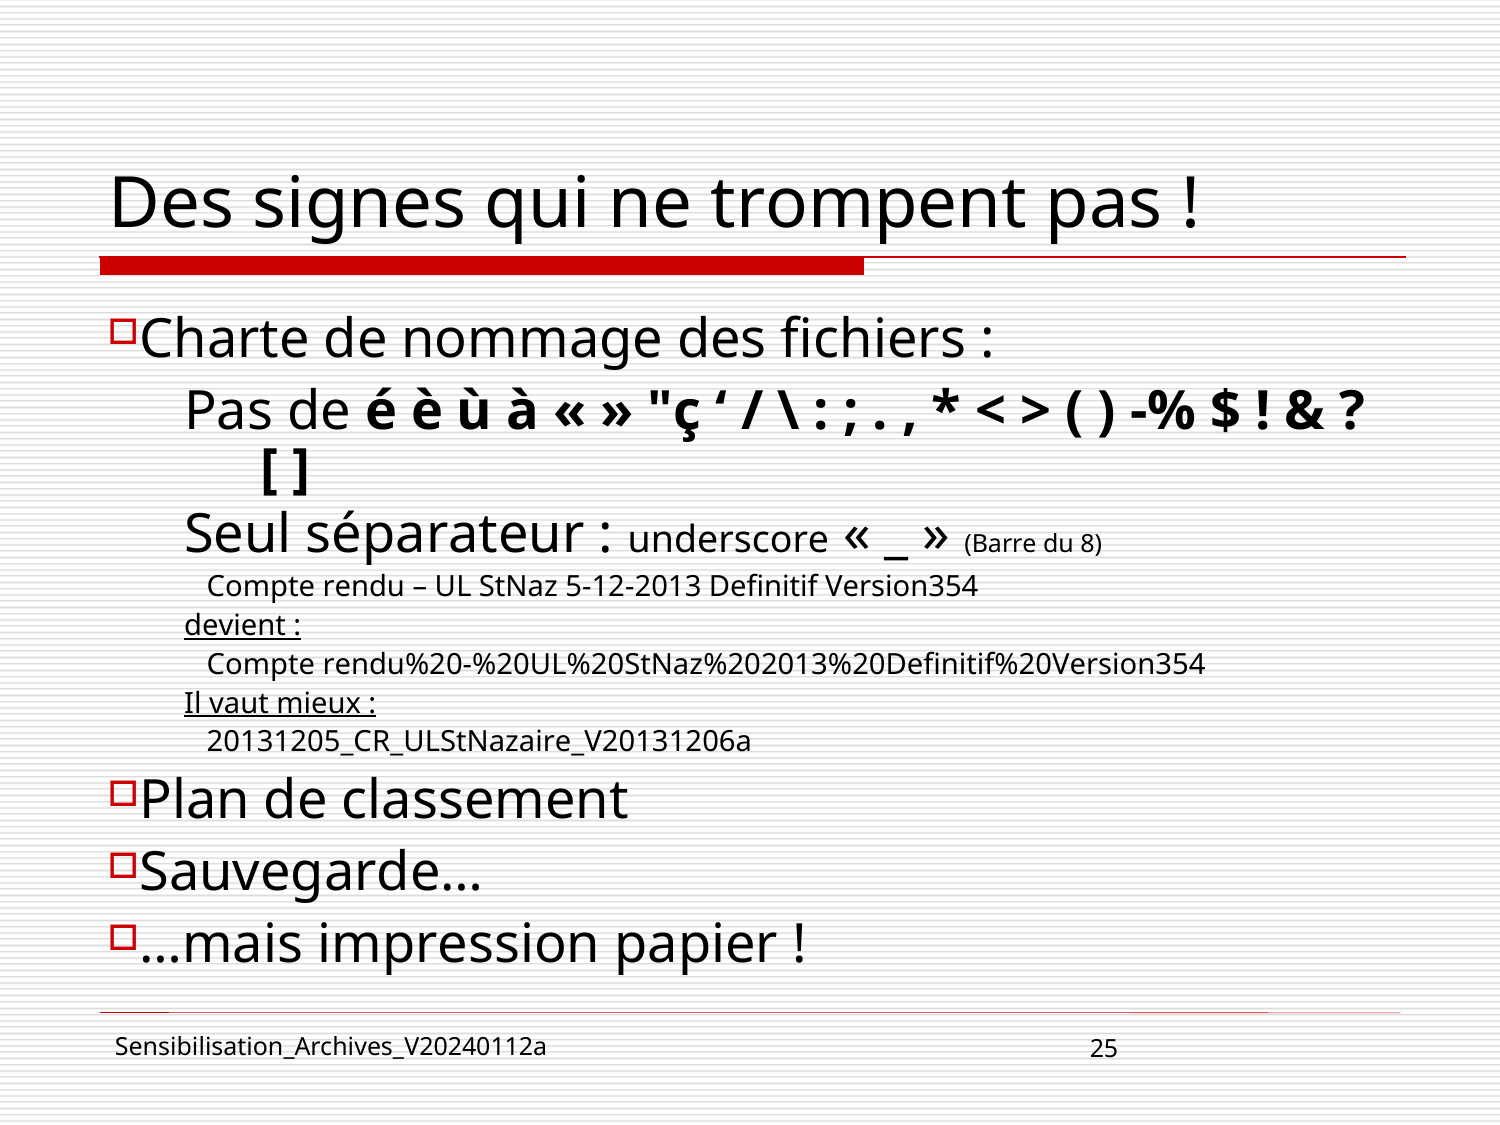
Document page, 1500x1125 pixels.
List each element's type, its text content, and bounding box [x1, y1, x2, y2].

text_box Sensibilisation_Archives_V20240112a [100, 1023, 989, 1101]
list Charte de nommage des fichiers : Pas de é è ù à « » "ç ‘ / \ : ; . , * < > ( ) -% $ ! & ? [ ] Seul séparateur : underscore « _ » (Barre du 8) Compte rendu – UL StNaz 5-12-2013 Definitif Version354 devient : Compte rendu%20-%20UL%20StNaz%202013%20Definitif%20Version354 Il vaut mieux : 20131205_CR_ULStNazaire_V20131206a Plan de classement Sauvegarde… …mais impression papier ! [92, 302, 1406, 988]
picture [0, 0, 1500, 1125]
title Des signes qui ne trompent pas ! [94, 50, 1407, 250]
text_box 33 [1074, 1024, 1400, 1103]
